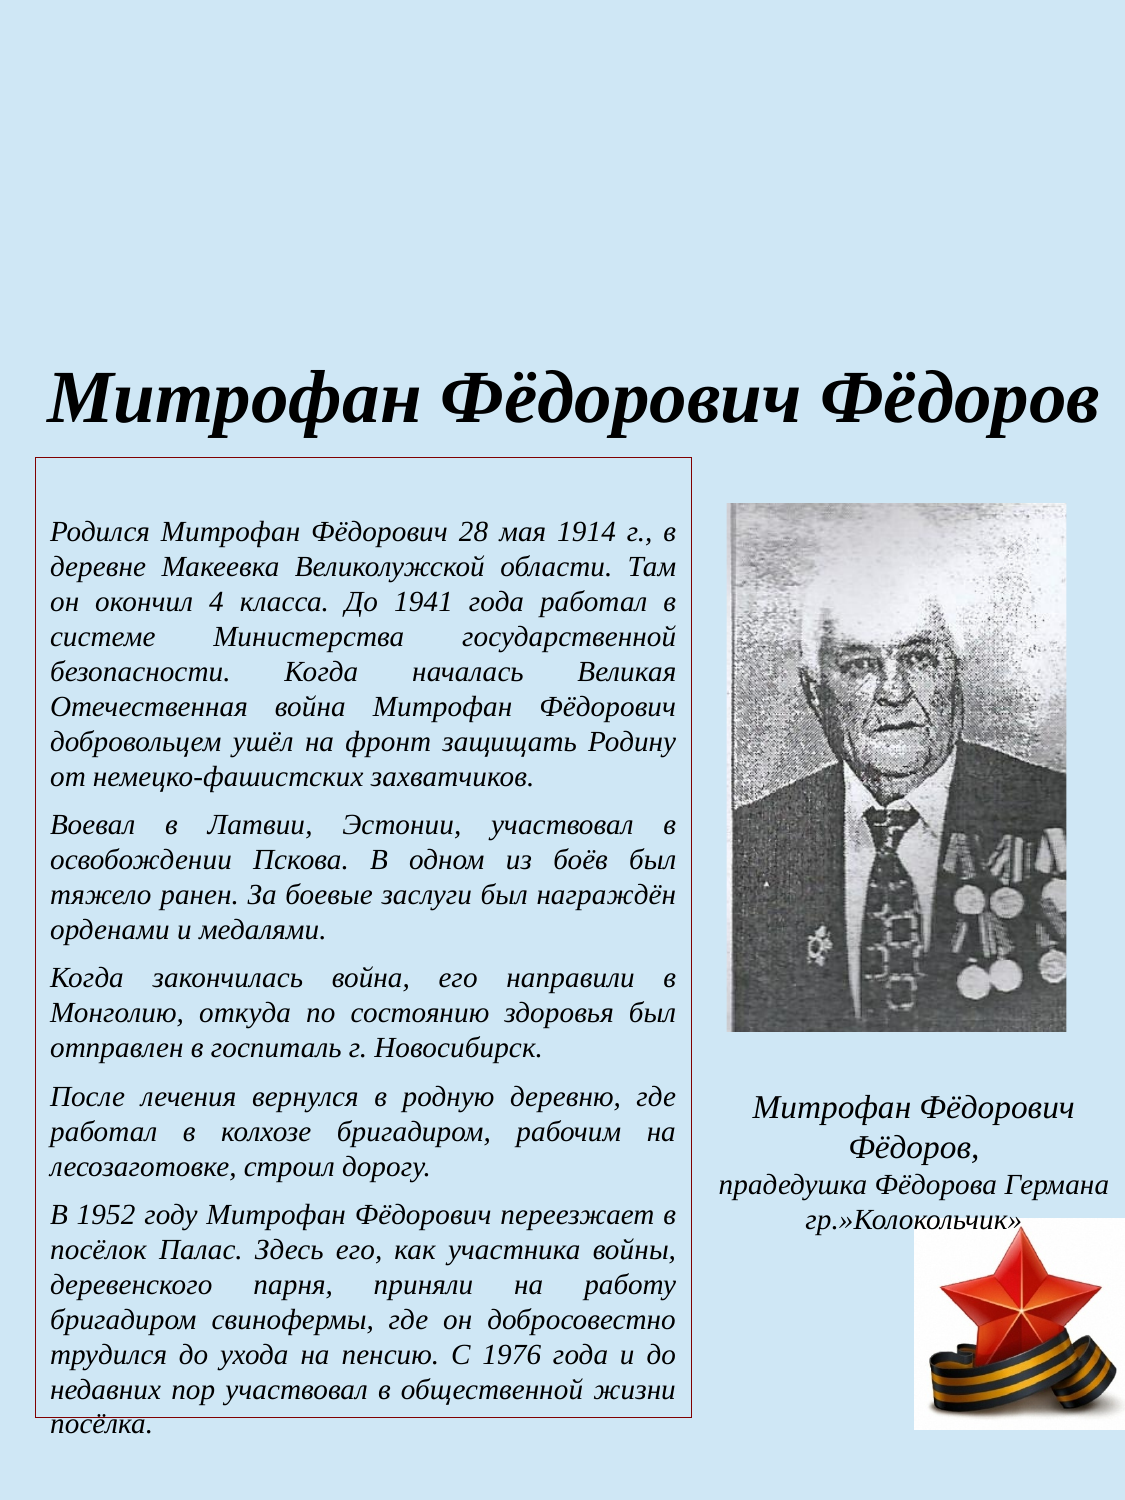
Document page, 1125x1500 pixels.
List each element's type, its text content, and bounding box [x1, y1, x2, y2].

picture [726, 503, 1067, 1032]
picture [914, 1243, 1125, 1430]
title Митрофан Фёдорович Фёдоров [23, 339, 1125, 481]
text_box Митрофан Фёдорович Фёдоров, прадедушка Фёдорова Германа гр.»Колокольчик» [703, 1078, 1125, 1243]
list Родился Митрофан Фёдорович 28 мая 1914 г., в деревне Макеевка Великолужской области. Там он окончил 4 класса. До 1941 года работал в системе Министерства государственной безопасности. Когда началась Великая Отечественная война Митрофан Фёдорович добровольцем ушёл на фронт защищать Родину от немецко-фашистских захватчиков. Воевал в Латвии, Эстонии, участвовал в освобождении Пскова. В одном из боёв был тяжело ранен. За боевые заслуги был награждён орденами и медалями. Когда закончилась война, его направили в Монголию, откуда по состоянию здоровья был отправлен в госпиталь г. Новосибирск. После лечения вернулся в родную деревню, где работал в колхозе бригадиром, рабочим на лесозаготовке, строил дорогу. В 1952 году Митрофан Фёдорович переезжает в посёлок Палас. Здесь его, как участника войны, деревенского парня, приняли на работу бригадиром свинофермы, где он добросовестно трудился до ухода на пенсию. С 1976 года и до недавних пор участвовал в общественной жизни посёлка. [35, 457, 692, 1418]
